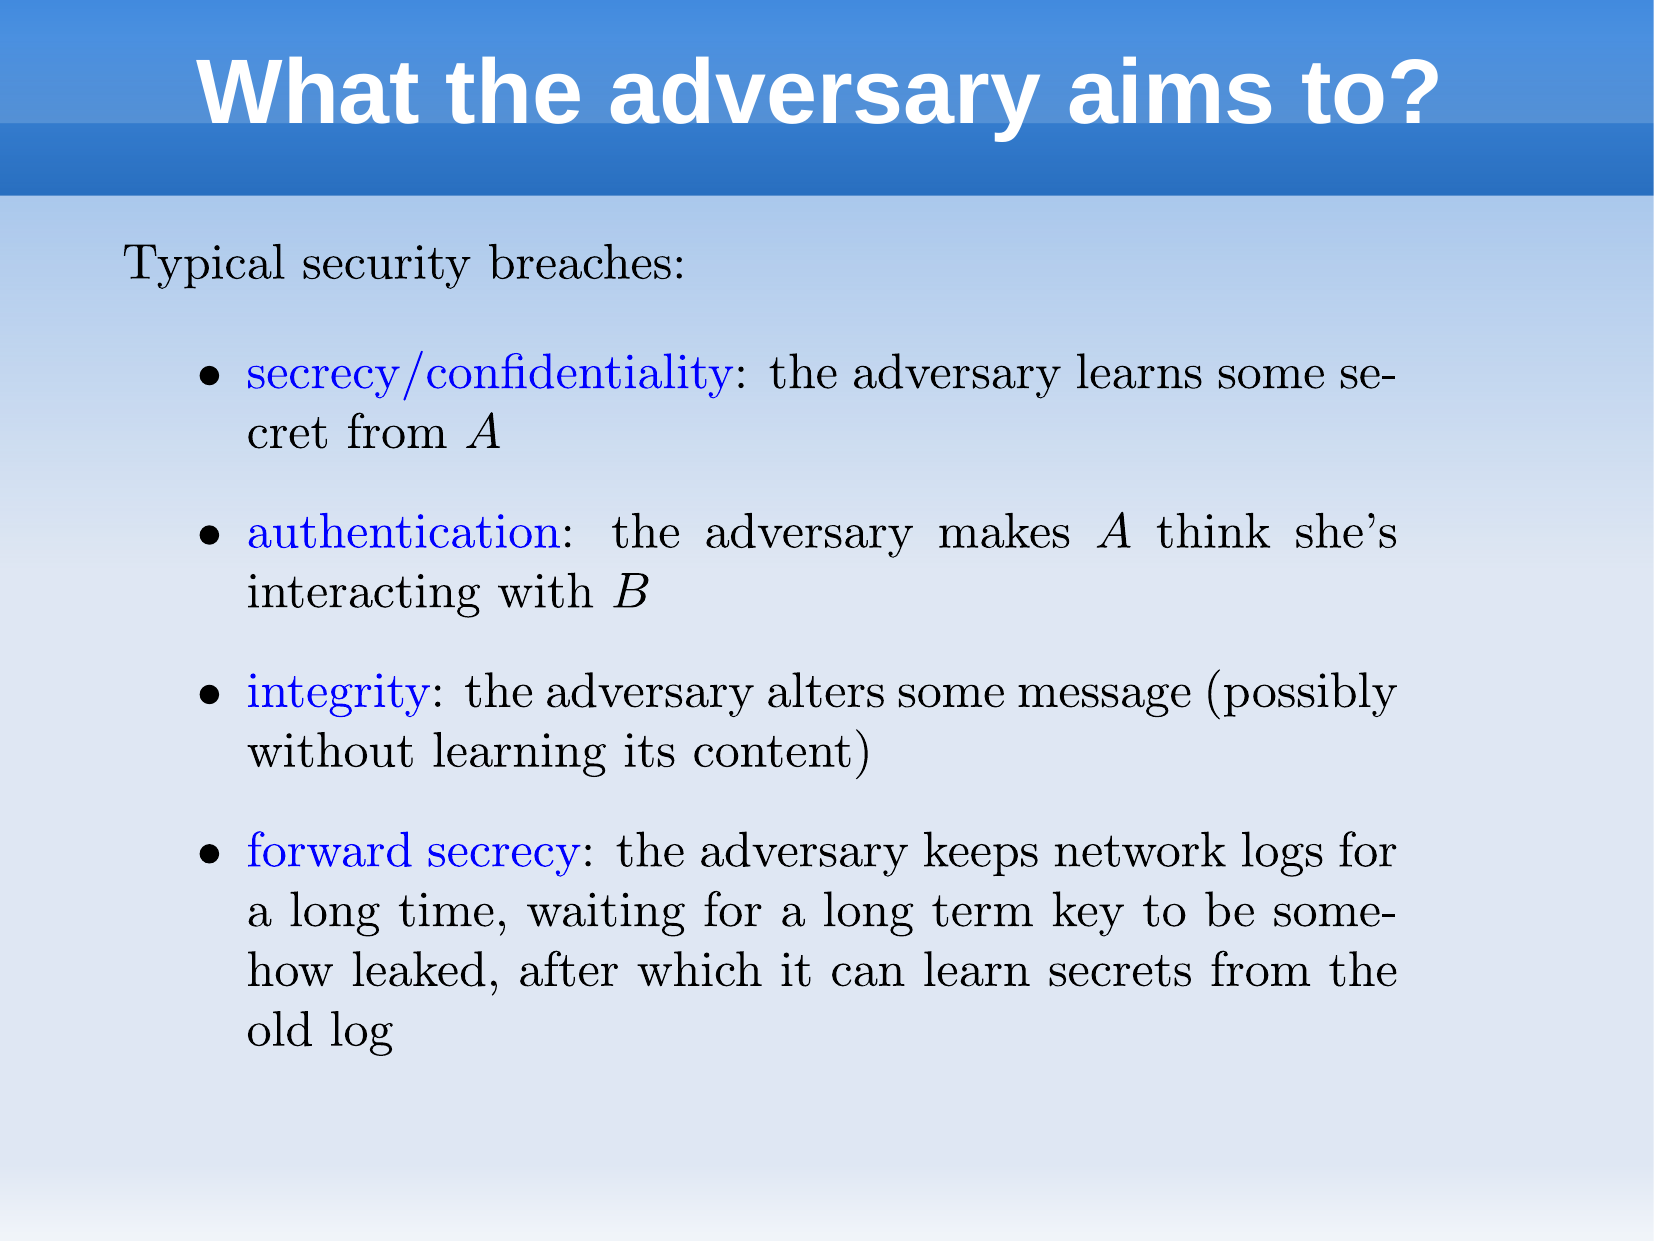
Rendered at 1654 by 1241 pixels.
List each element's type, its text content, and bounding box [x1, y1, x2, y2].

title What the adversary aims to? [76, 0, 1565, 188]
picture [0, 0, 1654, 1241]
text_box [122, 243, 1399, 1056]
